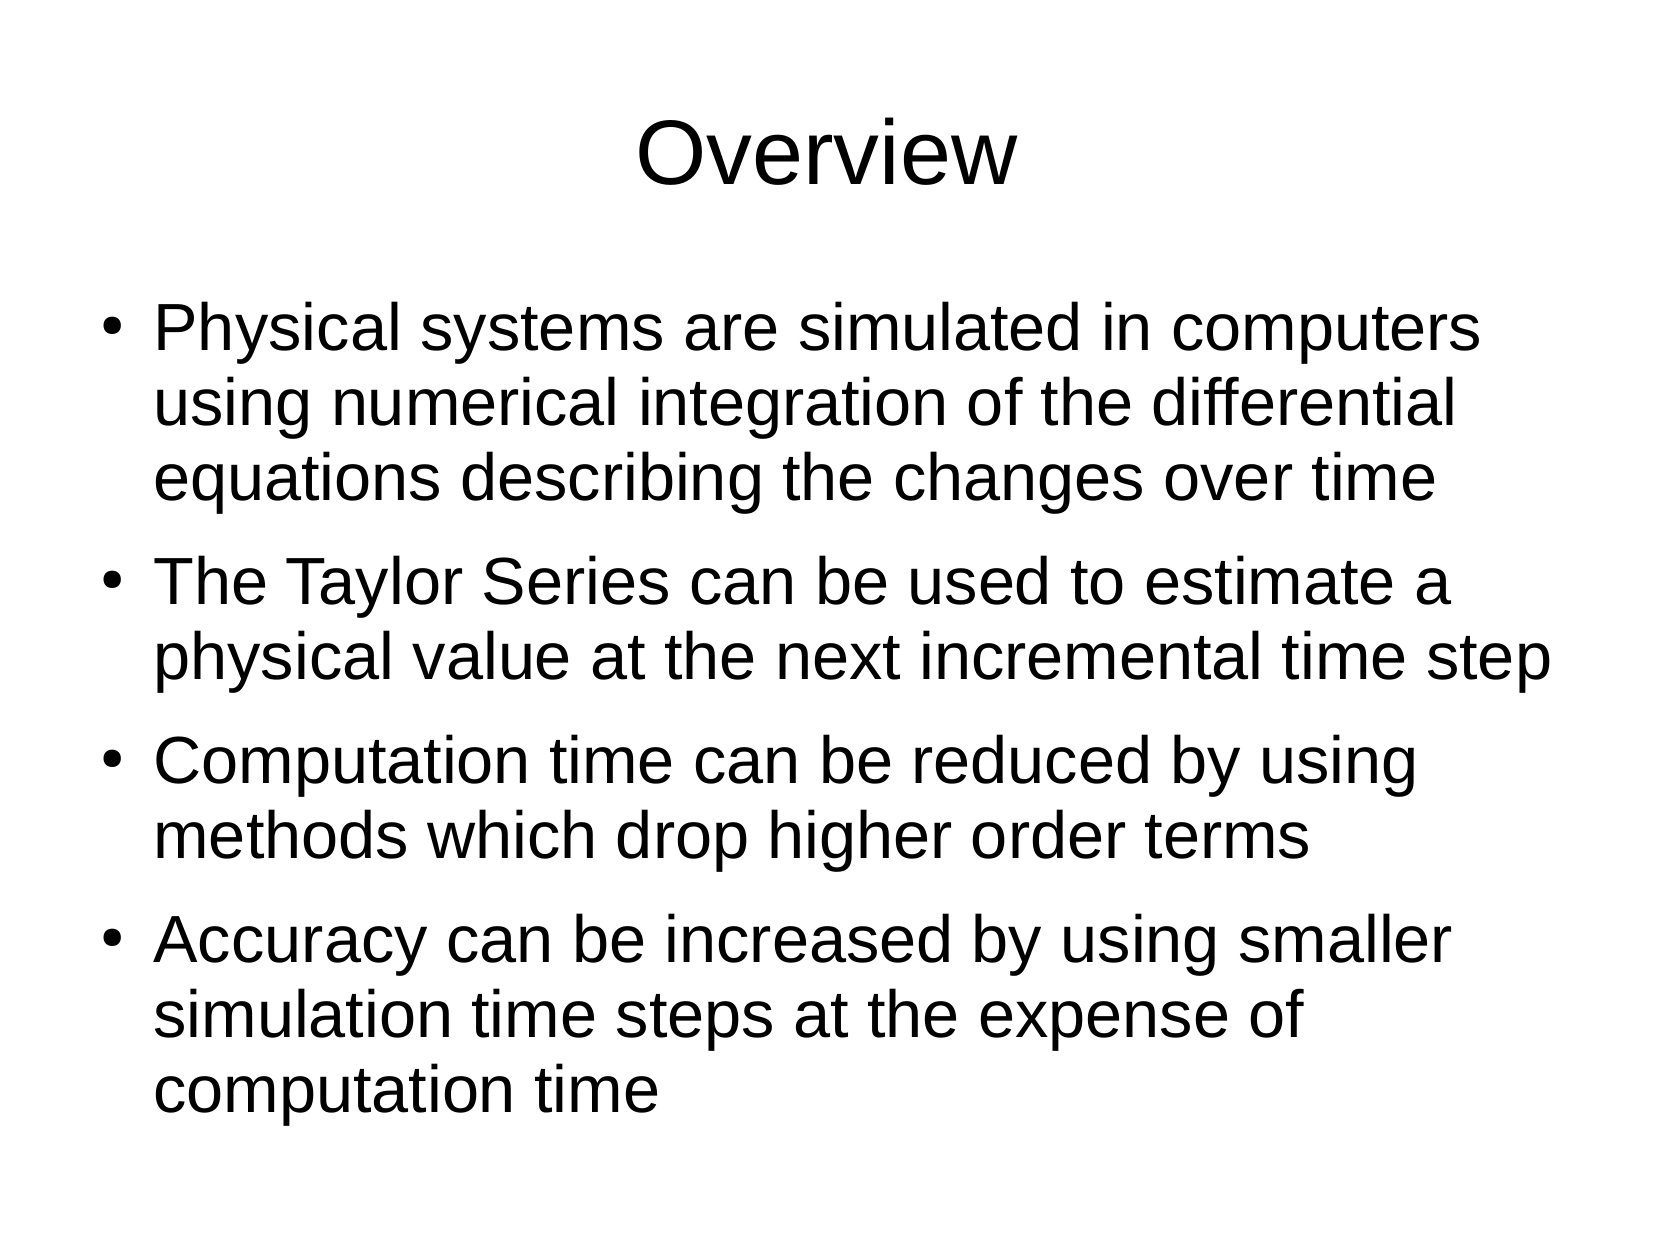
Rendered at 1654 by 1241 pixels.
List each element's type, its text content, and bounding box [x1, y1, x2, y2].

title Overview [82, 49, 1571, 257]
list Physical systems are simulated in computers using numerical integration of the differential equations describing the changes over time The Taylor Series can be used to estimate a physical value at the next incremental time step Computation time can be reduced by using methods which drop higher order terms Accuracy can be increased by using smaller simulation time steps at the expense of computation time [82, 290, 1571, 1127]
